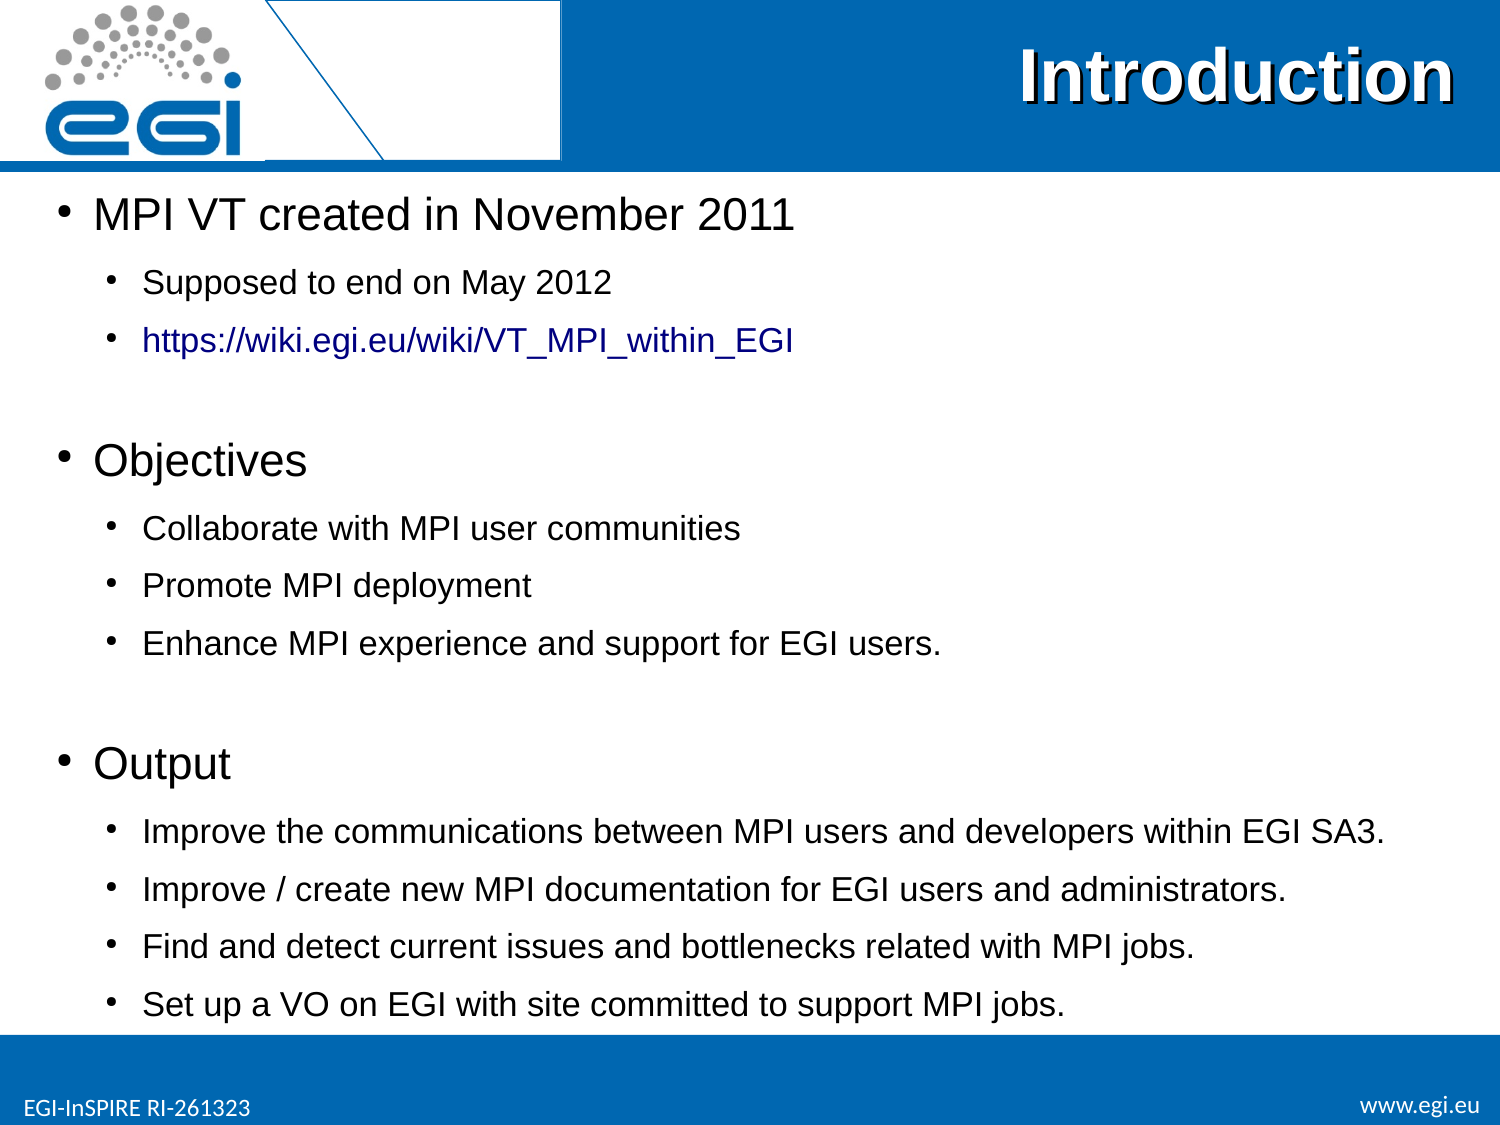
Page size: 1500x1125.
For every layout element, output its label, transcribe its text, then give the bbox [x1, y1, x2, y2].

picture [0, 0, 265, 161]
title Introduction [348, 19, 1471, 161]
list MPI VT created in November 2011 Supposed to end on May 2012 https://wiki.egi.eu/wiki/VT_MPI_within_EGI Objectives Collaborate with MPI user communities Promote MPI deployment Enhance MPI experience and support for EGI users. Output Improve the communications between MPI users and developers within EGI SA3. Improve / create new MPI documentation for EGI users and administrators. Find and detect current issues and bottlenecks related with MPI jobs. Set up a VO on EGI with site committed to support MPI jobs. [29, 177, 1477, 1034]
